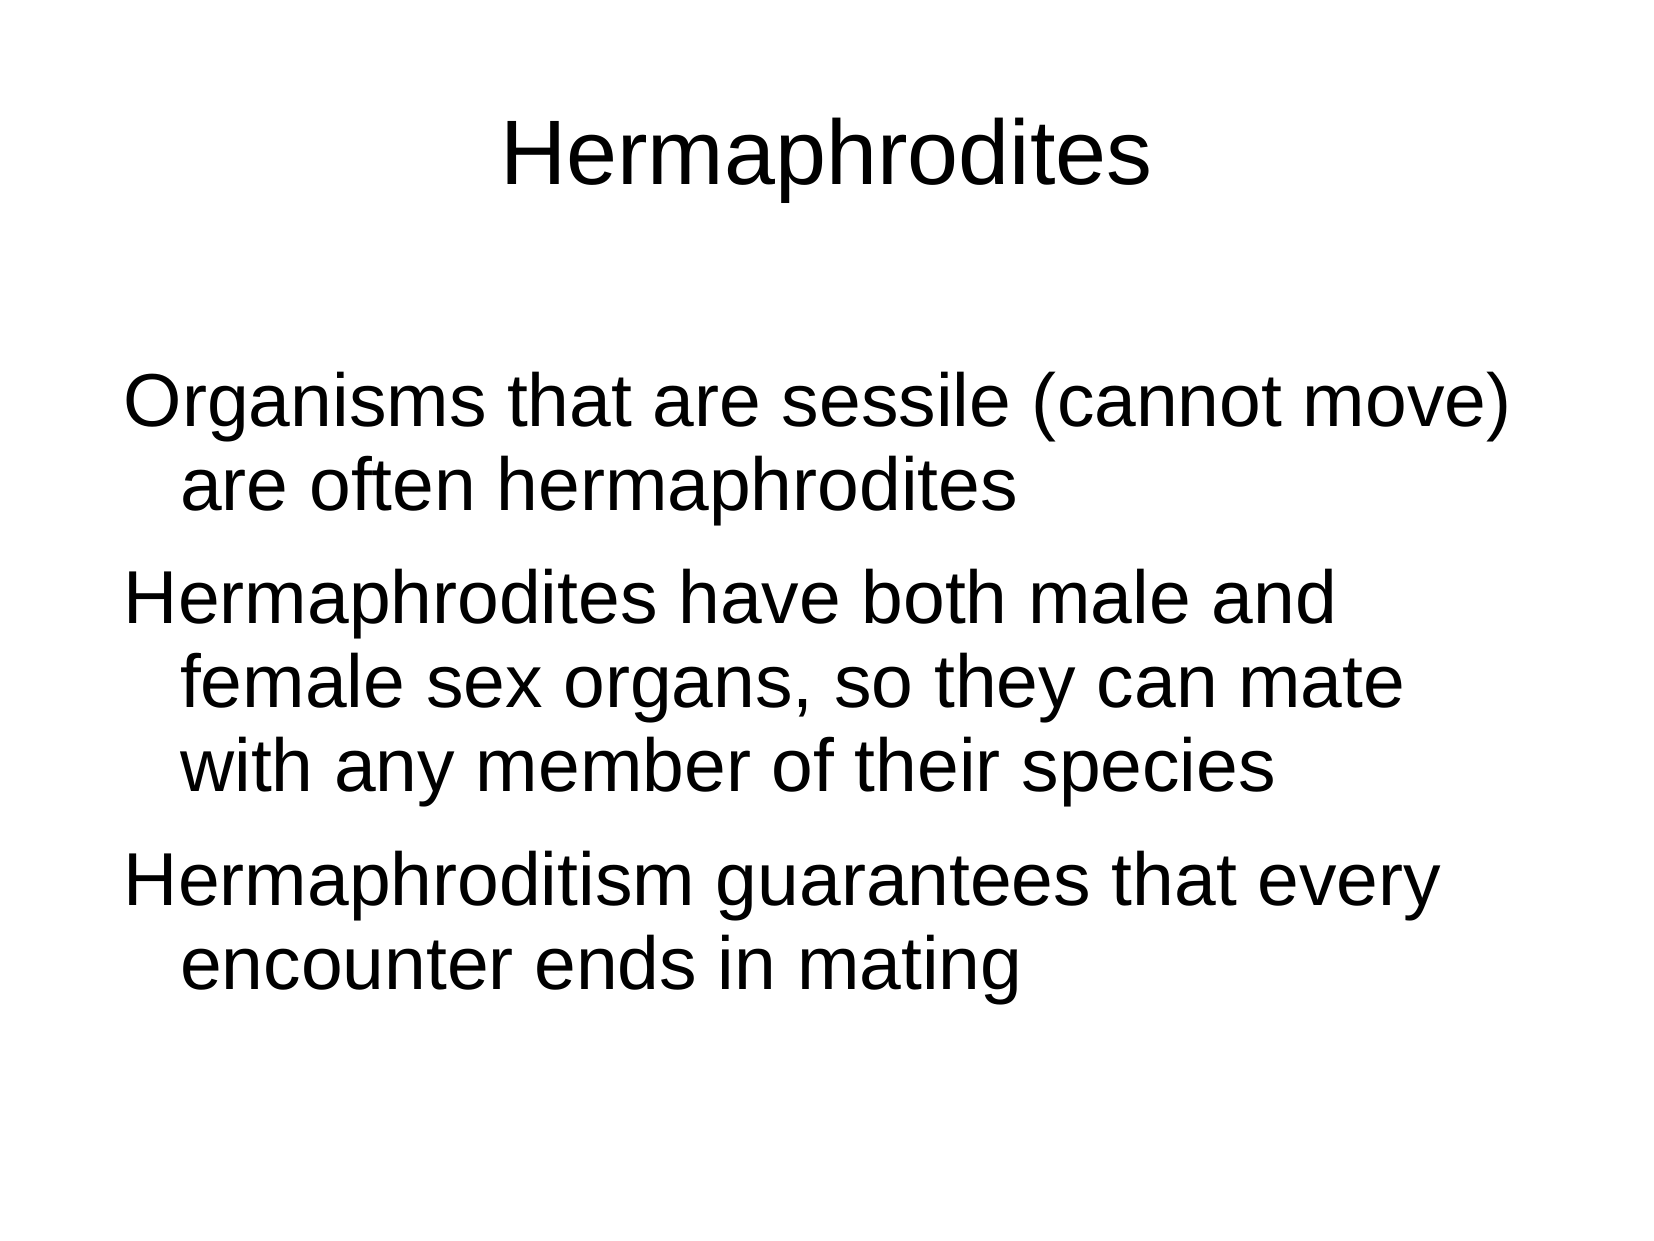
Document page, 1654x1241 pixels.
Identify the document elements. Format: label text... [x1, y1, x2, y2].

list Organisms that are sessile (cannot move) are often hermaphrodites Hermaphrodites have both male and female sex organs, so they can mate with any member of their species Hermaphroditism guarantees that every encounter ends in mating [124, 358, 1530, 1088]
title Hermaphrodites [82, 49, 1571, 257]
